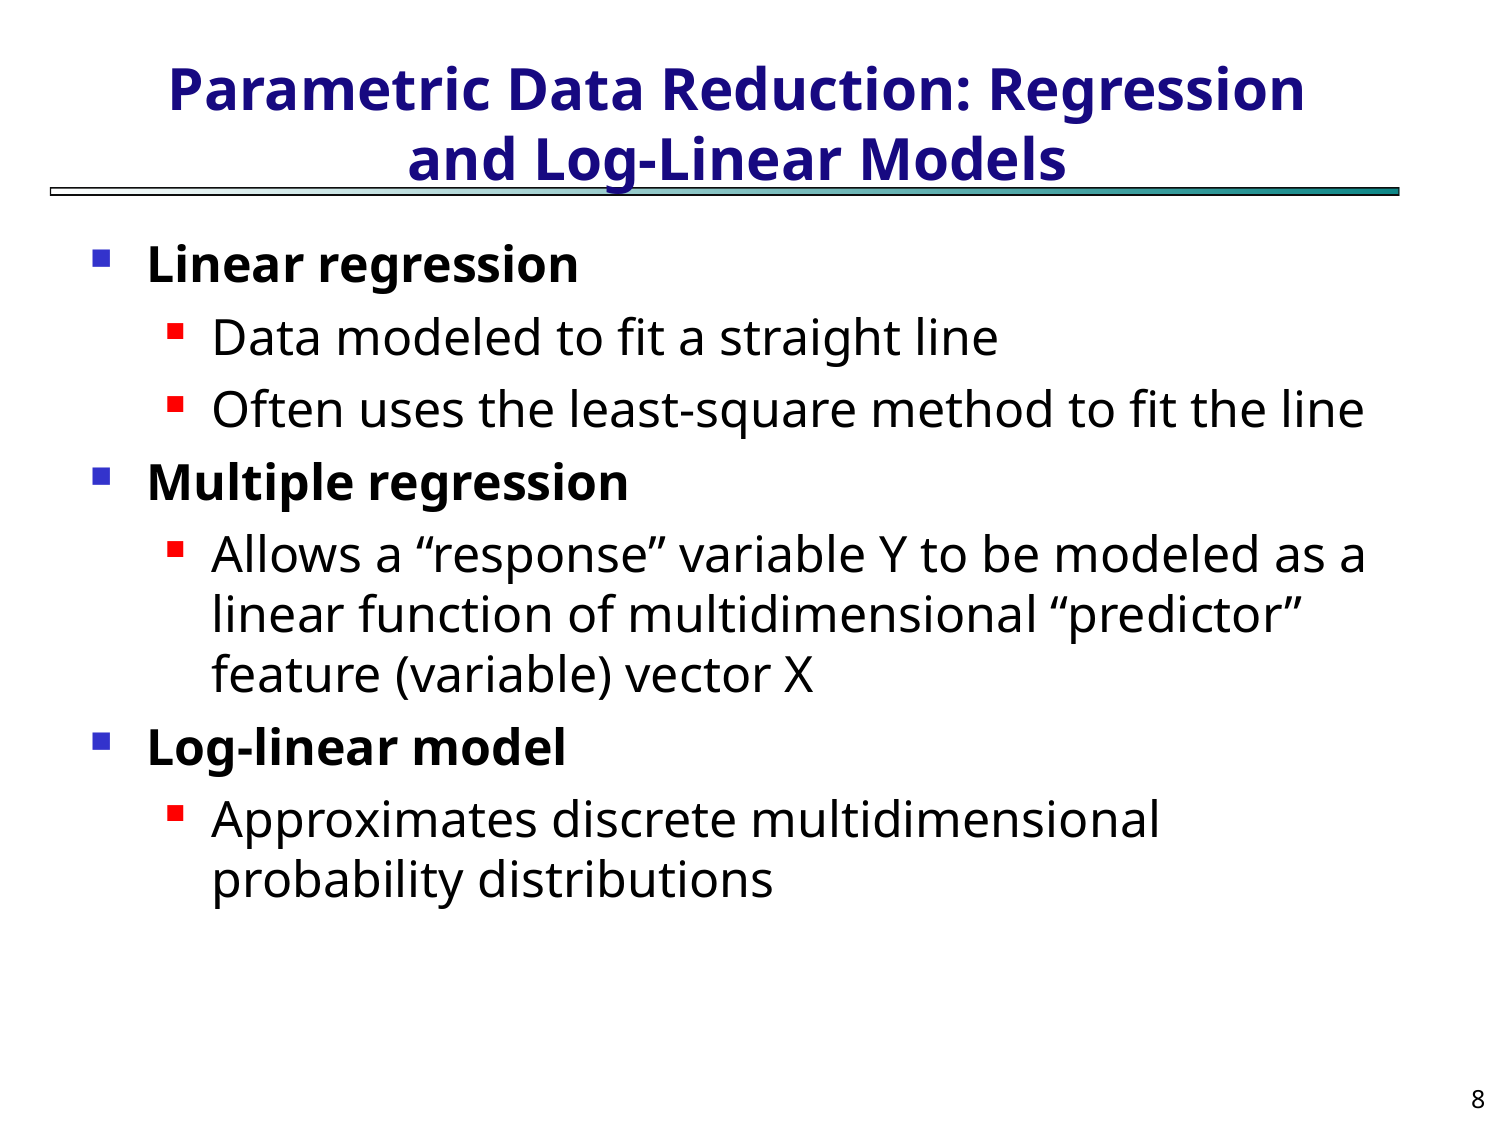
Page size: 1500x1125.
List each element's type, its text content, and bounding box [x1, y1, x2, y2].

text_box <number> [1187, 1062, 1500, 1125]
title Parametric Data Reduction: Regression and Log-Linear Models [99, 24, 1375, 201]
list Linear regression Data modeled to fit a straight line Often uses the least-square method to fit the line Multiple regression Allows a “response” variable Y to be modeled as a linear function of multidimensional “predictor” feature (variable) vector X Log-linear model Approximates discrete multidimensional probability distributions [75, 225, 1426, 1060]
